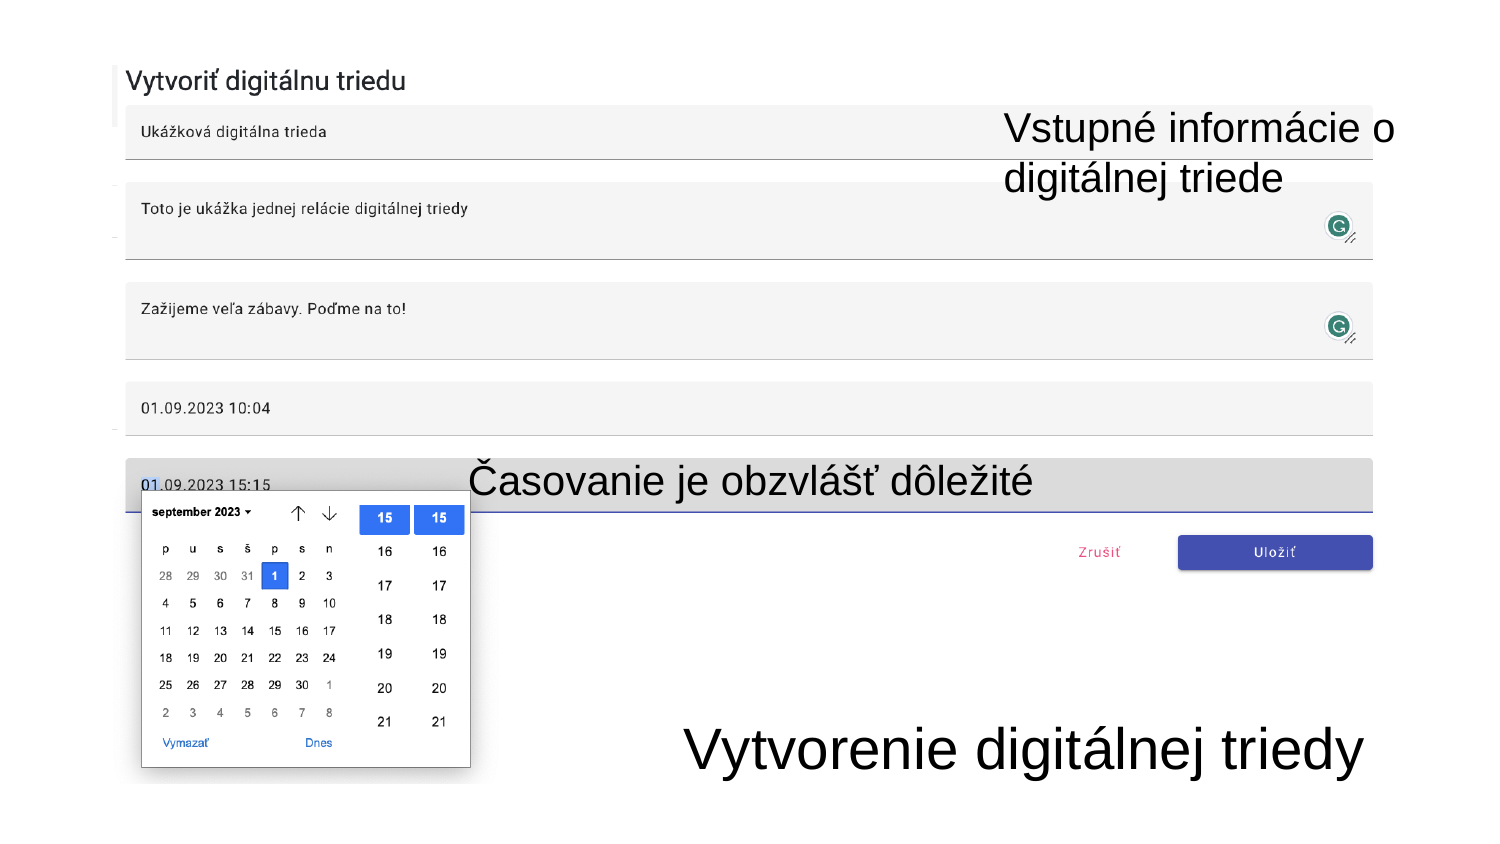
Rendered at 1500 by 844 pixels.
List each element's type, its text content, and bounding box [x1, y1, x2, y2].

title Vytvorenie digitálnej triedy [668, 695, 1460, 797]
text_box Vstupné informácie o digitálnej triede [988, 85, 1500, 422]
text_box Časovanie je obzvlášť dôležité [452, 446, 1235, 513]
picture [112, 60, 1388, 784]
